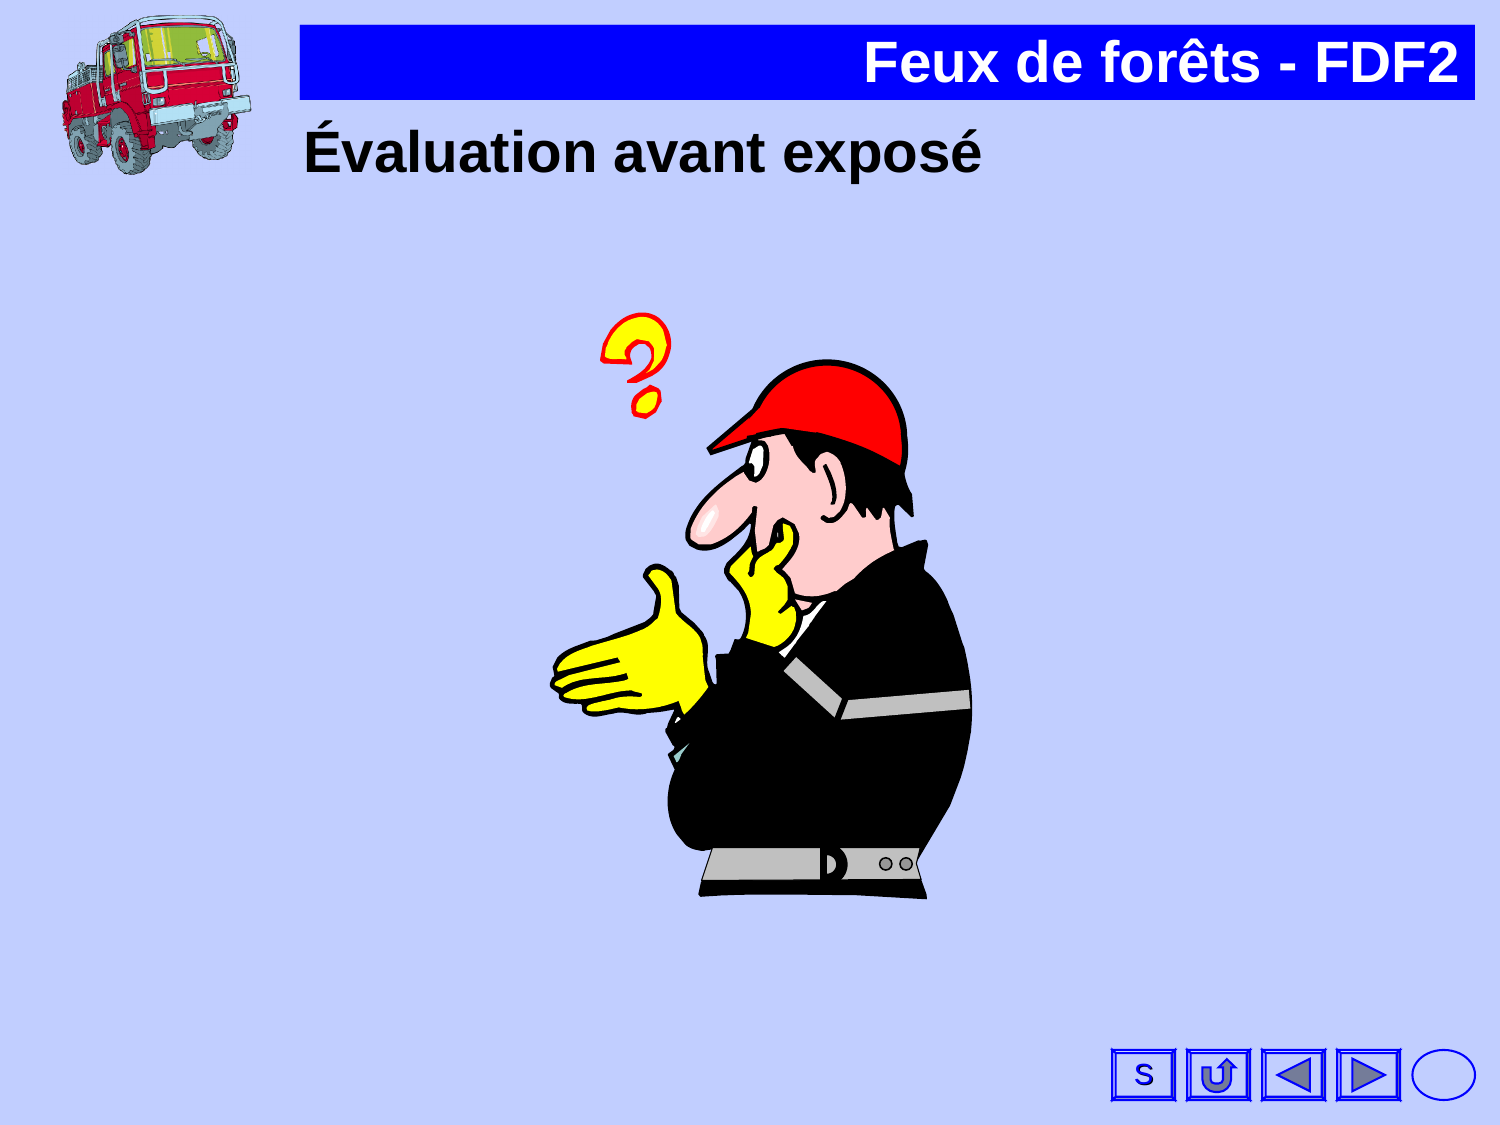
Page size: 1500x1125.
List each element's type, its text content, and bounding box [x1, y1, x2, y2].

text_box [600, 312, 672, 383]
text_box [549, 362, 973, 900]
text_box Feux de forêts - FDF2 [299, 24, 1475, 100]
text_box Évaluation avant exposé [287, 112, 1000, 193]
text_box [631, 384, 662, 420]
text_box [1412, 1049, 1476, 1101]
